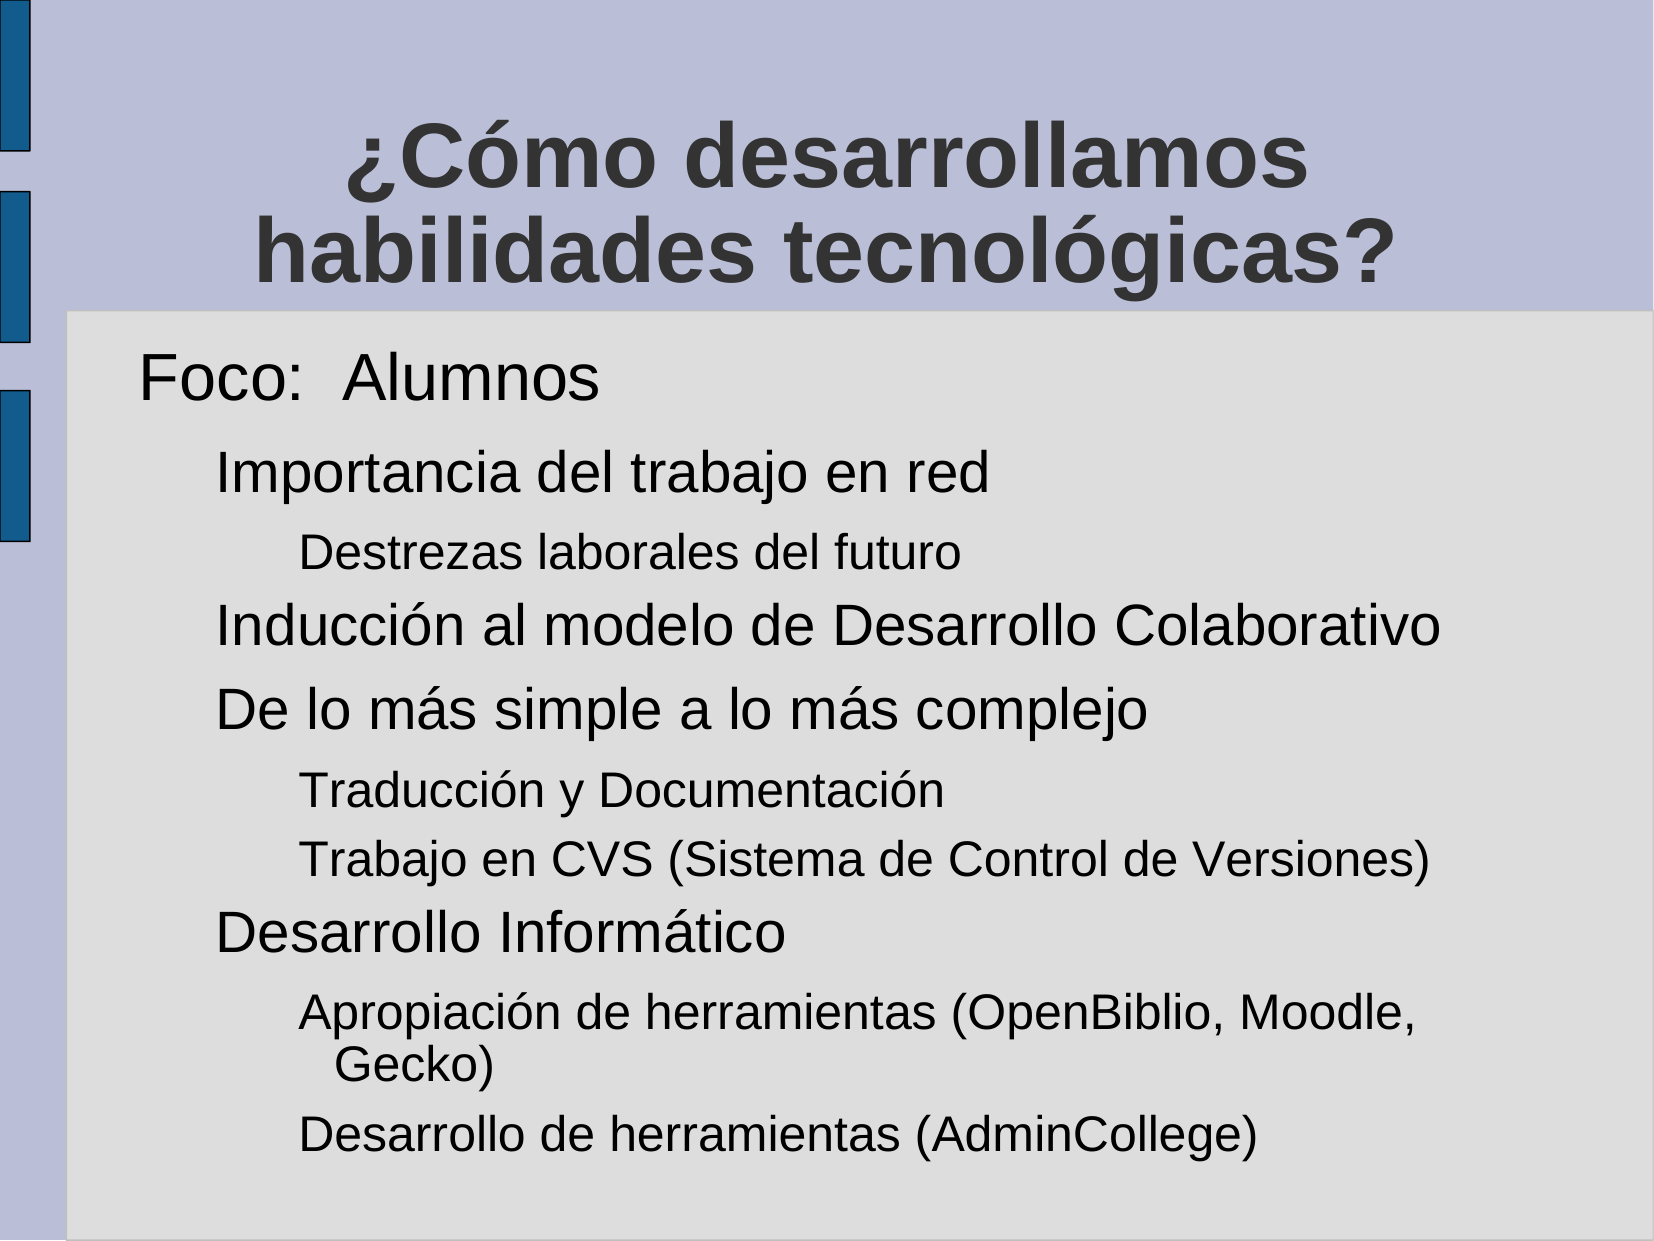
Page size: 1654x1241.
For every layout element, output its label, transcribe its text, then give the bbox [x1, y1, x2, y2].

title ¿Cómo desarrollamos habilidades tecnológicas? [121, 102, 1534, 311]
list Foco: Alumnos Importancia del trabajo en red Destrezas laborales del futuro Inducción al modelo de Desarrollo Colaborativo De lo más simple a lo más complejo Traducción y Documentación Trabajo en CVS (Sistema de Control de Versiones) Desarrollo Informático Apropiación de herramientas (OpenBiblio, Moodle, Gecko) Desarrollo de herramientas (AdminCollege) [121, 344, 1534, 1209]
